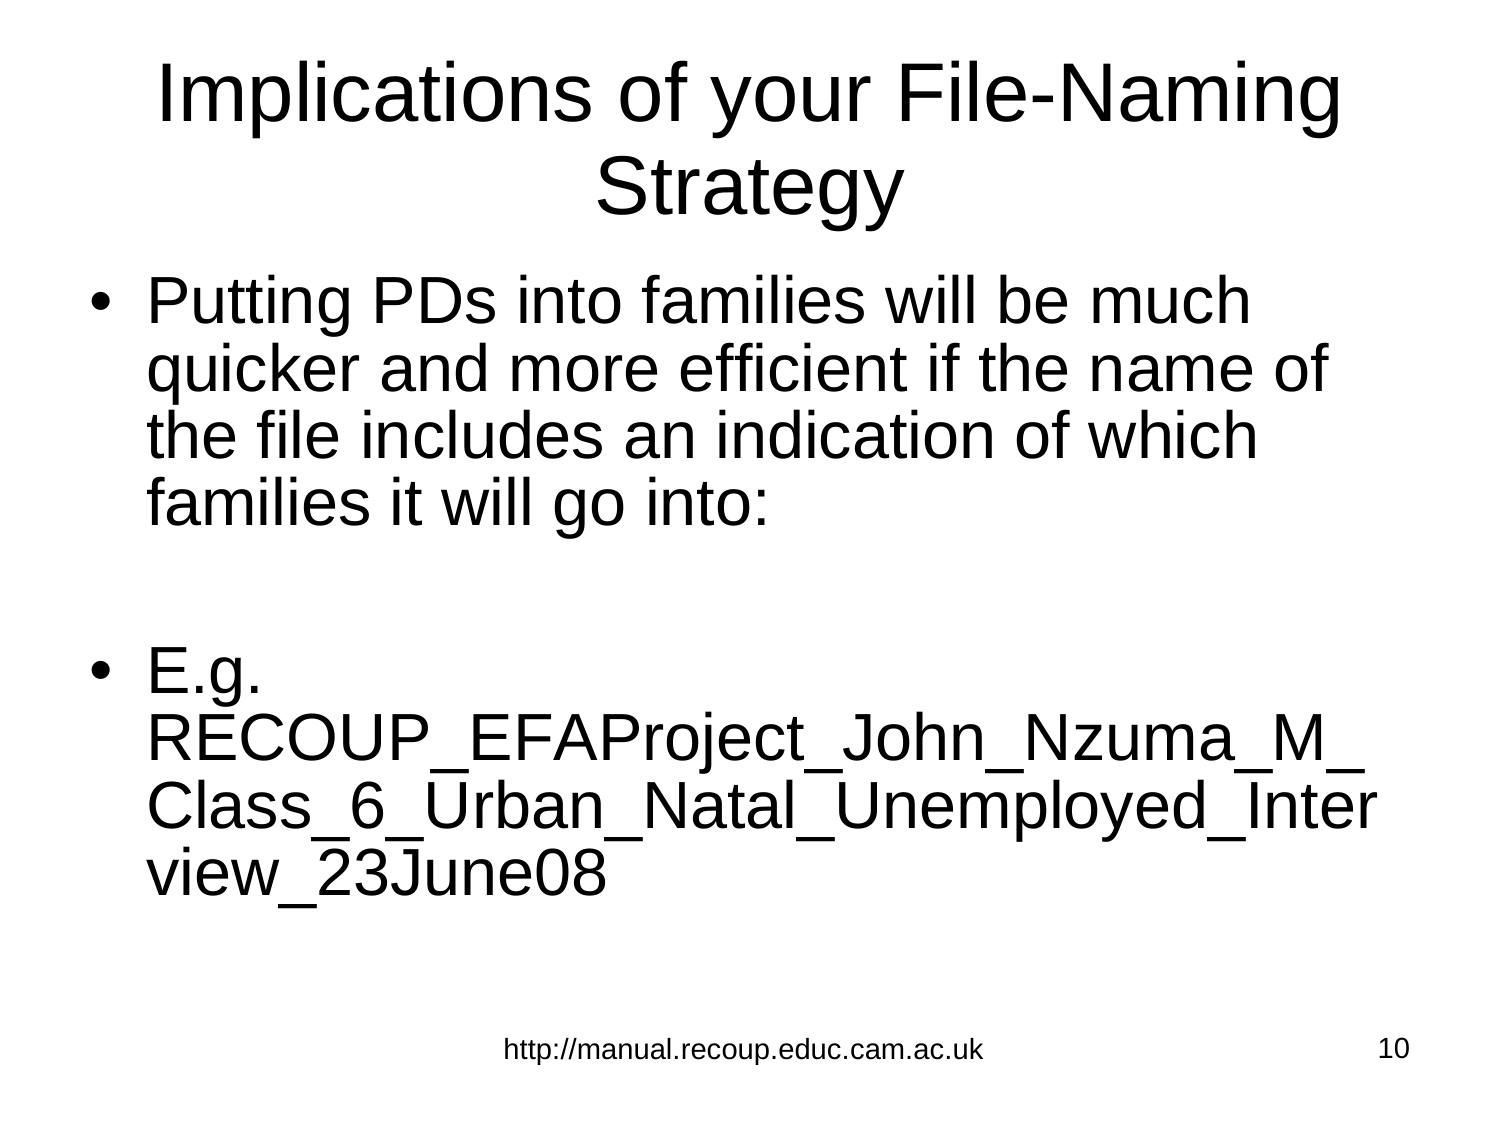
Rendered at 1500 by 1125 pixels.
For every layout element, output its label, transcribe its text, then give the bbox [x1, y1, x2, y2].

list Putting PDs into families will be much quicker and more efficient if the name of the file includes an indication of which families it will go into: E.g. RECOUP_EFAProject_John_Nzuma_M_Class_6_Urban_Natal_Unemployed_Interview_23June08 [75, 262, 1426, 1006]
title Implications of your File-Naming Strategy [75, 31, 1426, 247]
